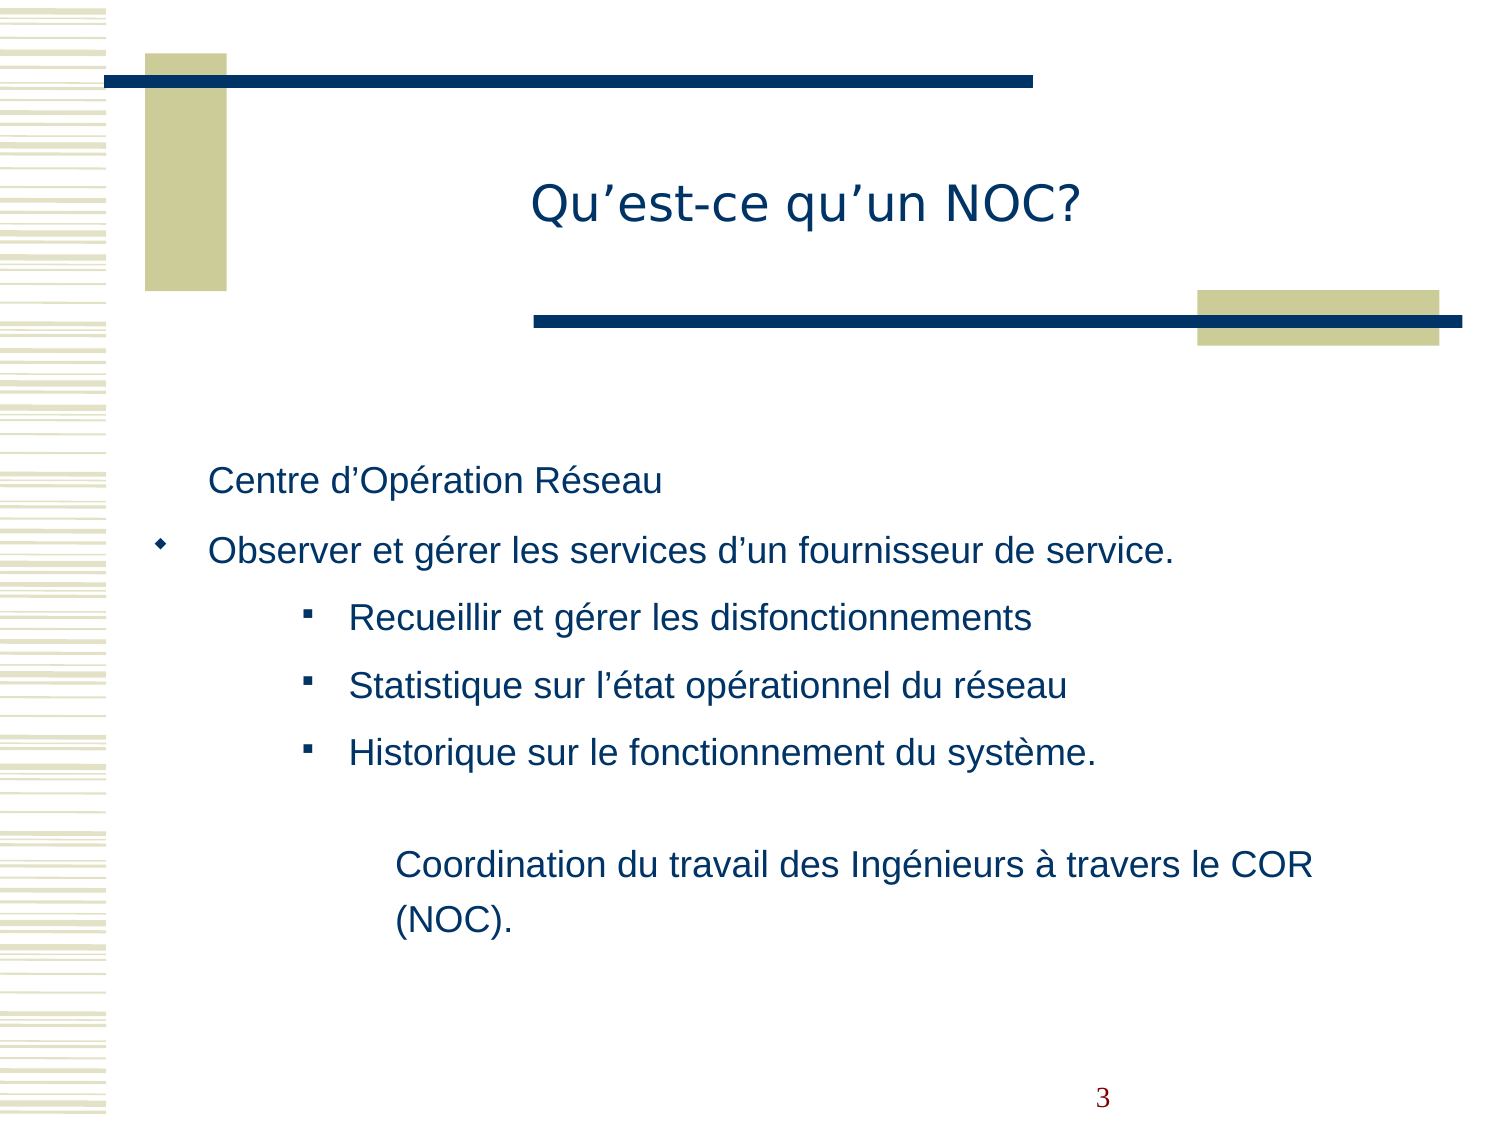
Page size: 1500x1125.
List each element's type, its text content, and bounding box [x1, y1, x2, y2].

title Qu’est-ce qu’un NOC? [225, 99, 1437, 289]
list Centre d’Opération Réseau Observer et gérer les services d’un fournisseur de service. Recueillir et gérer les disfonctionnements Statistique sur l’état opérationnel du réseau Historique sur le fonctionnement du système. Coordination du travail des Ingénieurs à travers le COR (NOC). [137, 437, 1444, 956]
